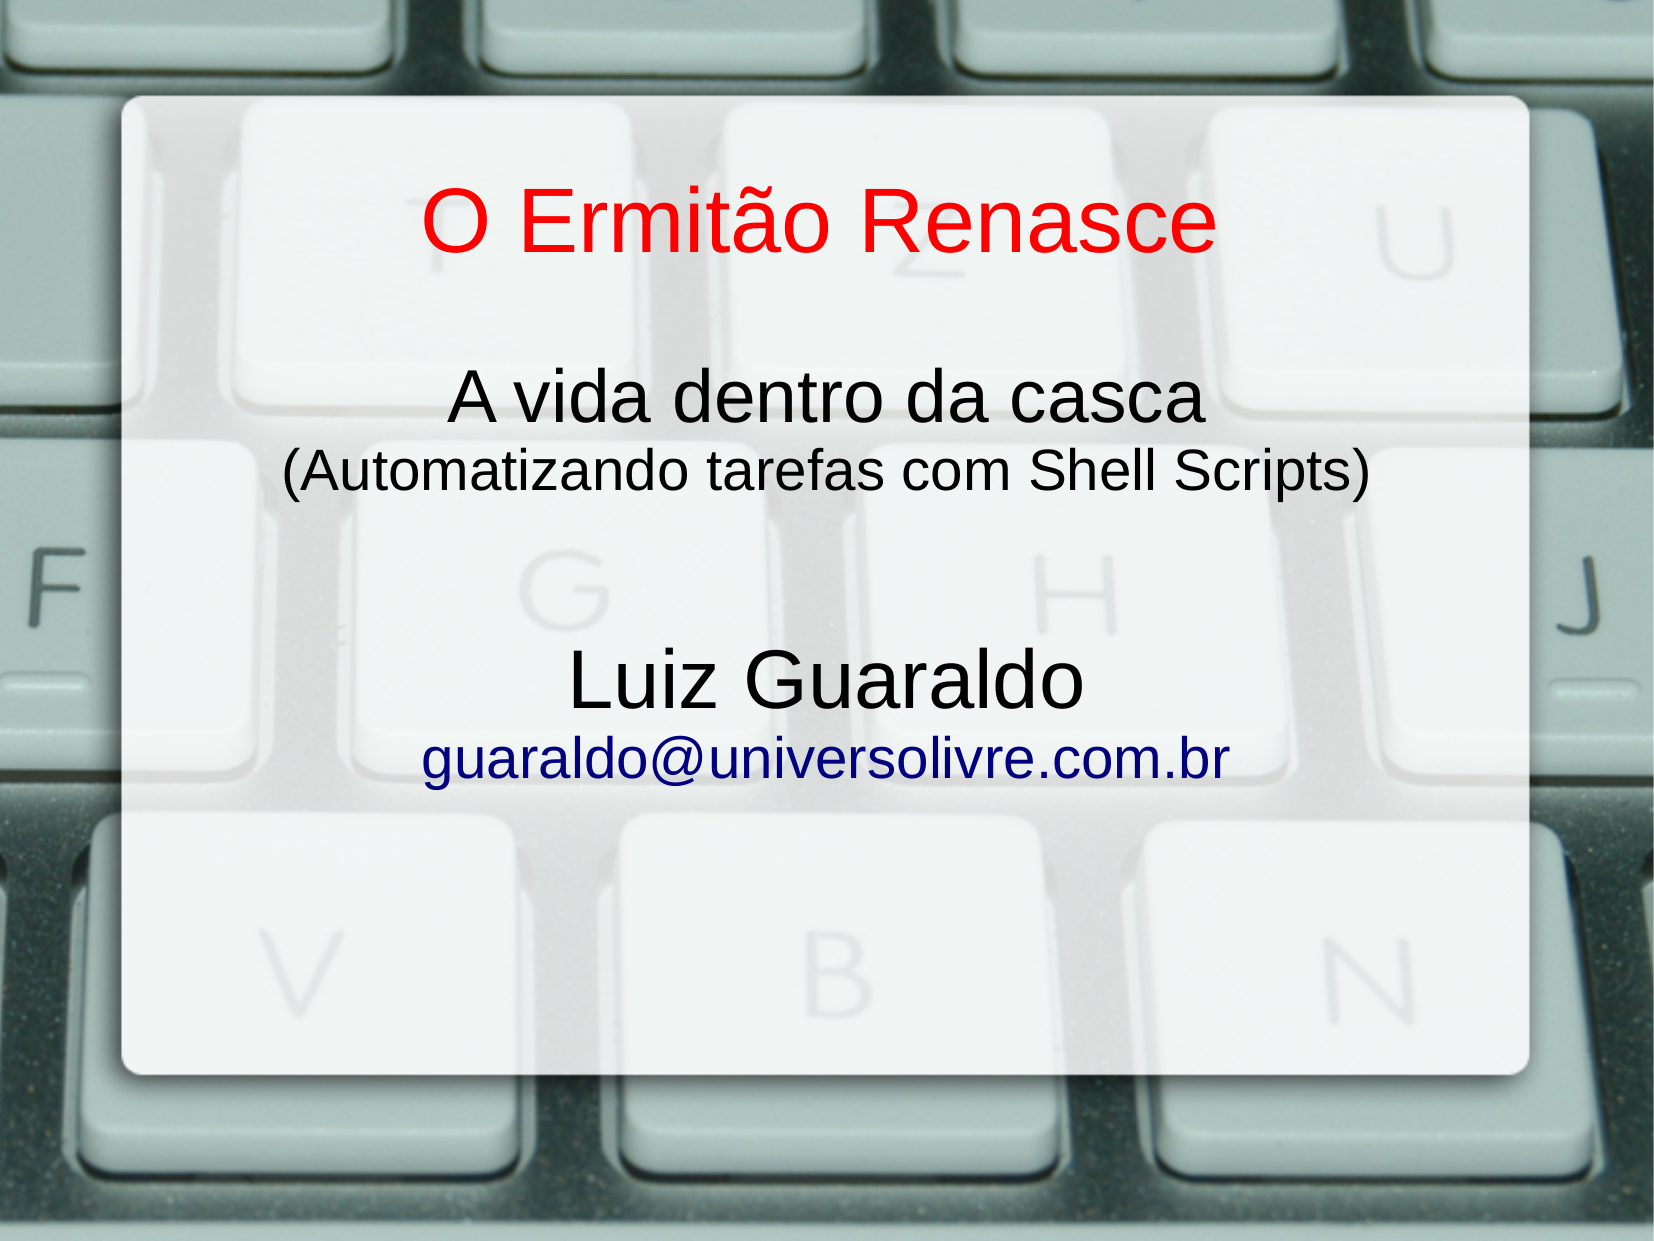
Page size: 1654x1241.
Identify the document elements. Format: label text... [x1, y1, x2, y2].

title O Ermitão Renasce [135, 117, 1506, 325]
picture [0, 0, 1654, 1241]
subtitle A vida dentro da casca (Automatizando tarefas com Shell Scripts) Luiz Guaraldo guaraldo@universolivre.com.br [147, 354, 1506, 922]
